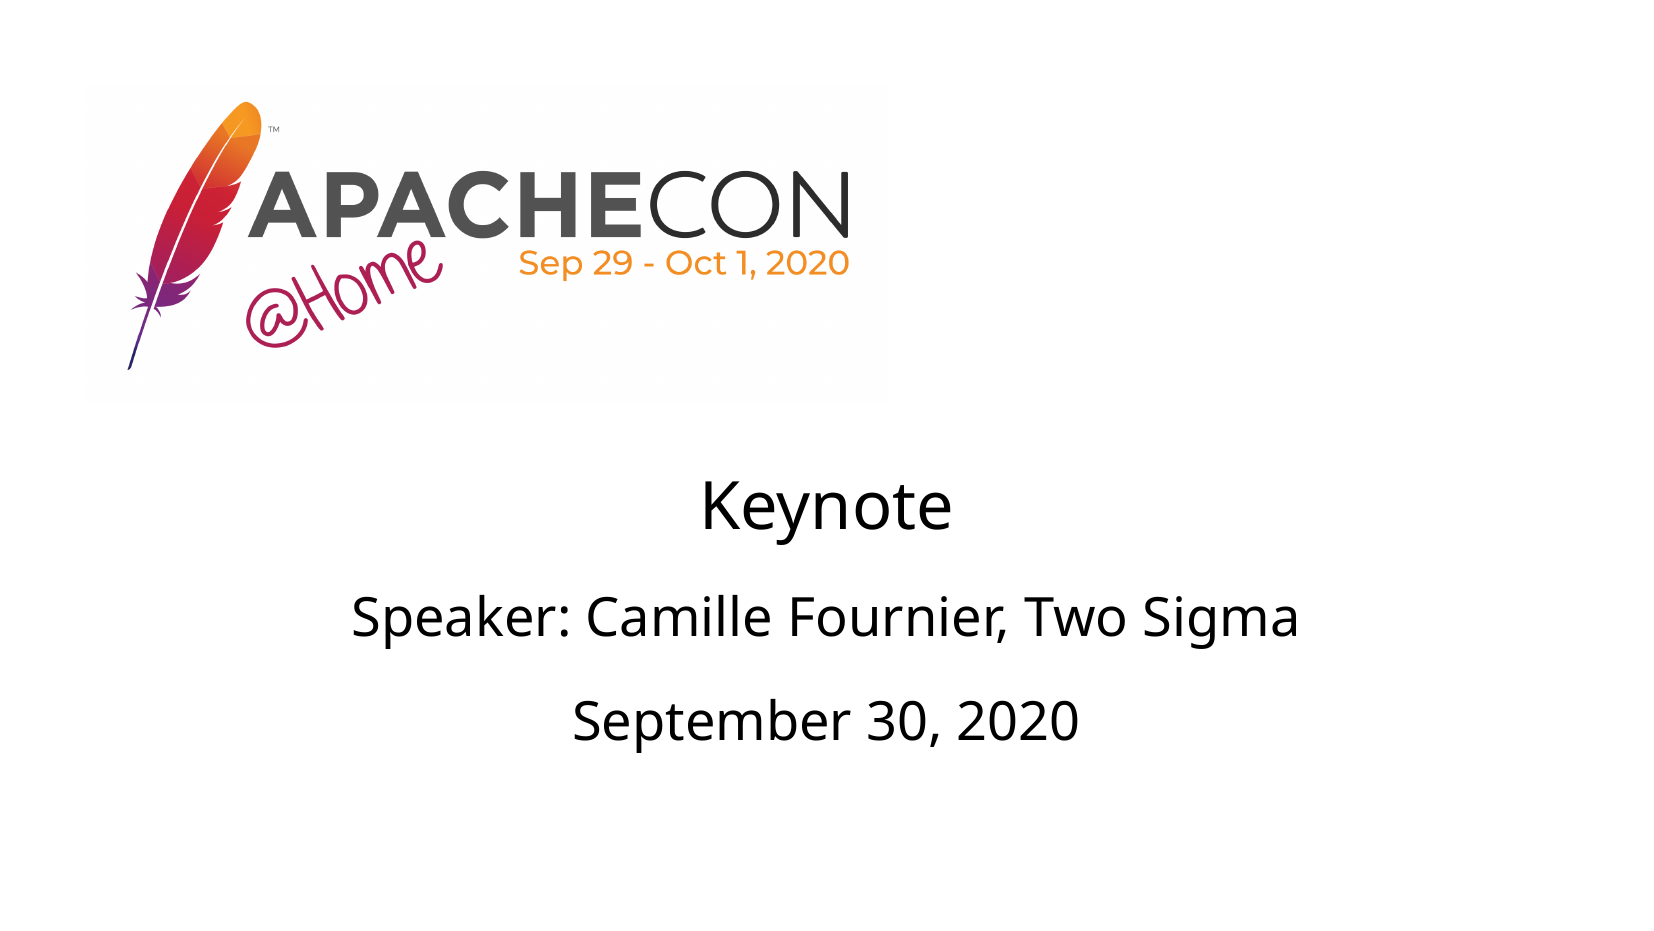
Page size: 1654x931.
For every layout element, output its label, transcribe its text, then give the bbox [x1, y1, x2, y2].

picture [82, 85, 888, 406]
list Keynote Speaker: Camille Fournier, Two Sigma September 30, 2020 [82, 217, 1571, 758]
